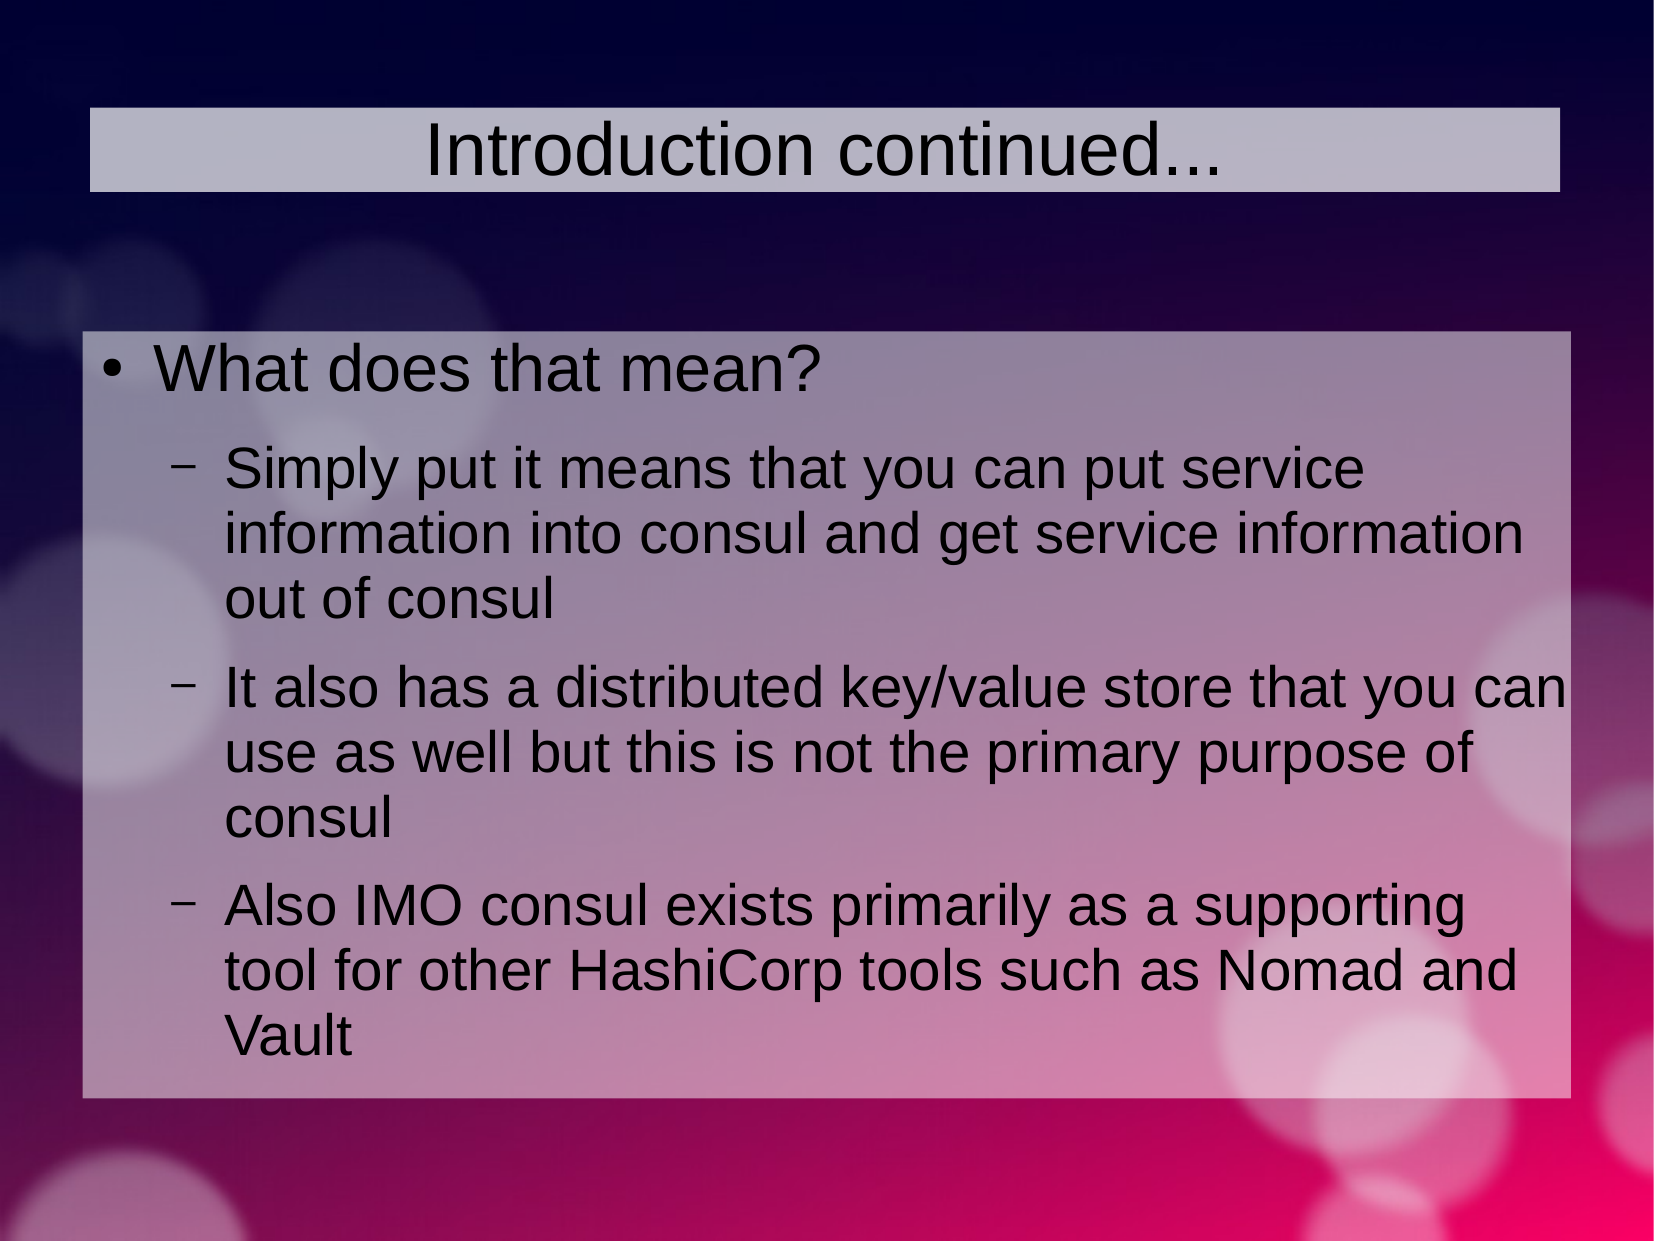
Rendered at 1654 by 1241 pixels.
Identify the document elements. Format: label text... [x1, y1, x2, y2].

list What does that mean? Simply put it means that you can put service information into consul and get service information out of consul It also has a distributed key/value store that you can use as well but this is not the primary purpose of consul Also IMO consul exists primarily as a supporting tool for other HashiCorp tools such as Nomad and Vault [82, 331, 1571, 1099]
picture [0, 0, 1654, 1241]
text_box Introduction continued... [90, 107, 1561, 192]
